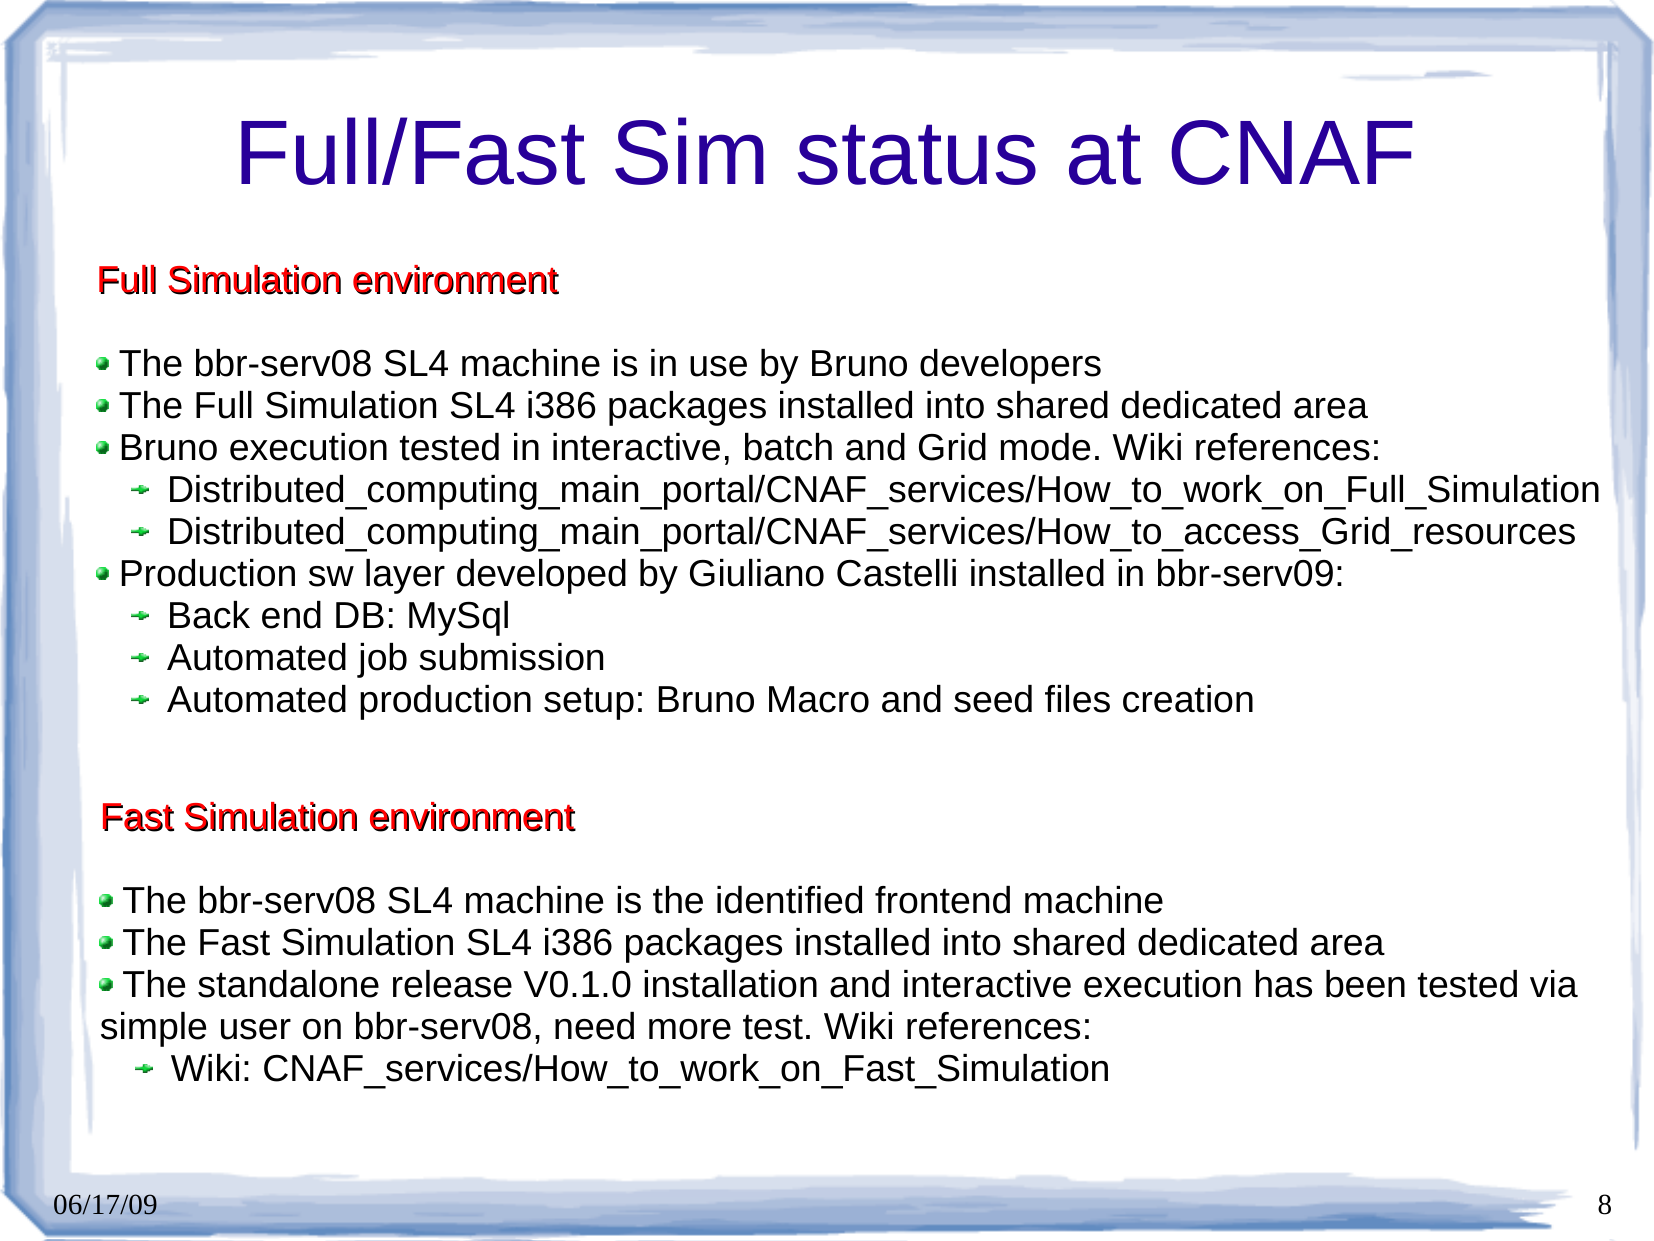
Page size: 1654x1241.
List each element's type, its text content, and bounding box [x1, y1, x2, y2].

text_box Fast Simulation environment The bbr-serv08 SL4 machine is the identified frontend machine The Fast Simulation SL4 i386 packages installed into shared dedicated area The standalone release V0.1.0 installation and interactive execution has been tested via simple user on bbr-serv08, need more test. Wiki references: Wiki: CNAF_services/How_to_work_on_Fast_Simulation [85, 788, 1622, 1191]
text_box Full Simulation environment The bbr-serv08 SL4 machine is in use by Bruno developers The Full Simulation SL4 i386 packages installed into shared dedicated area Bruno execution tested in interactive, batch and Grid mode. Wiki references: Distributed_computing_main_portal/CNAF_services/How_to_work_on_Full_Simulation Distributed_computing_main_portal/CNAF_services/How_to_access_Grid_resources Production sw layer developed by Giuliano Castelli installed in bbr-serv09: Back end DB: MySql Automated job submission Automated production setup: Bruno Macro and seed files creation [81, 251, 1619, 728]
picture [0, 0, 1654, 1241]
title Full/Fast Sim status at CNAF [82, 56, 1571, 250]
